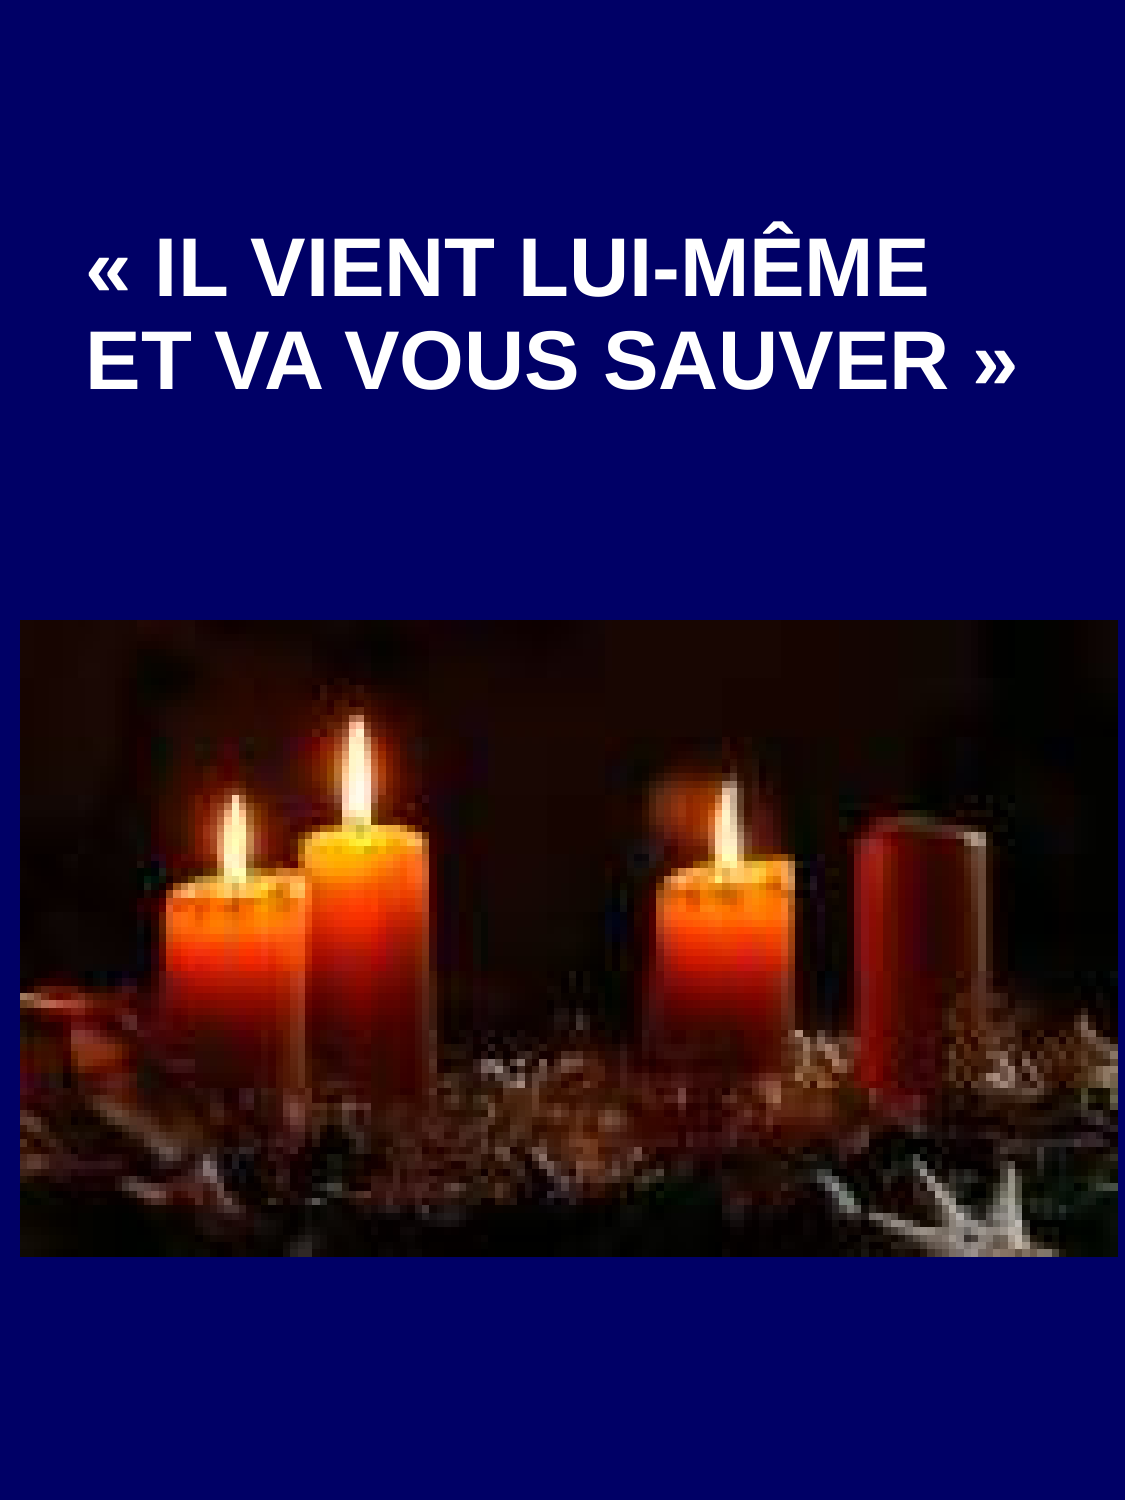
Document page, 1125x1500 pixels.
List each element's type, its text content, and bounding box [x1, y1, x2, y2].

text_box « IL VIENT LUI-MÊME ET VA VOUS SAUVER » [70, 214, 1099, 508]
picture [20, 620, 1118, 1257]
